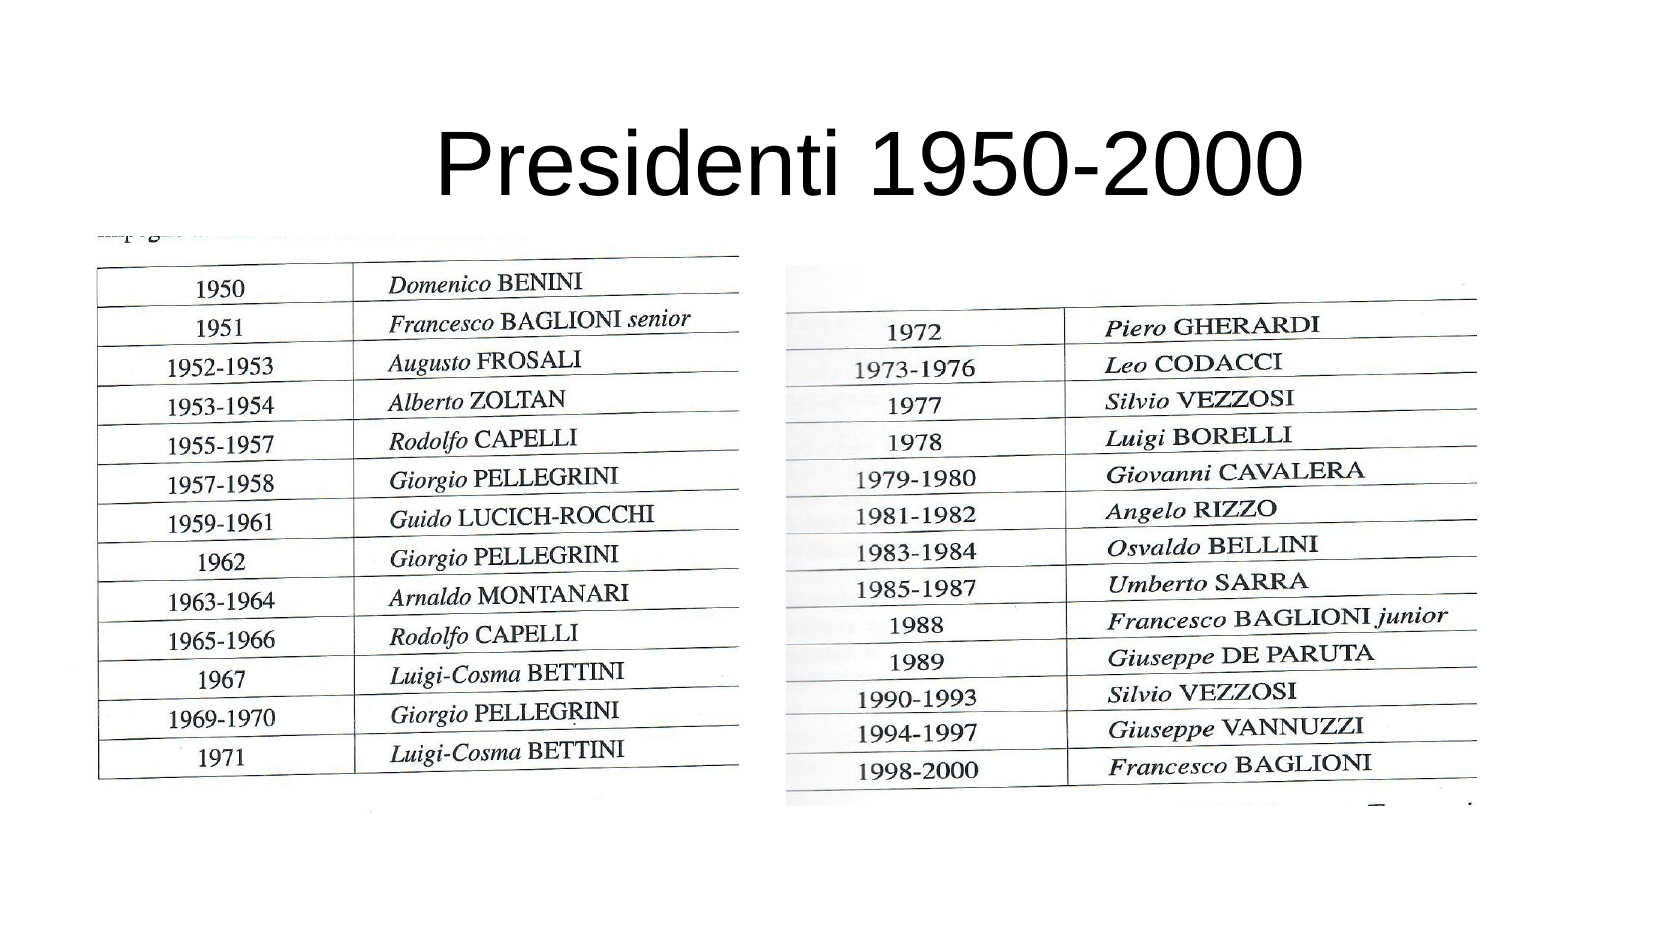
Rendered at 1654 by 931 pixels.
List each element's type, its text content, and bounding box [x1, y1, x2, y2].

picture [786, 265, 1477, 806]
picture [64, 236, 739, 819]
title Presidenti 1950-2000 [0, 80, 1654, 237]
